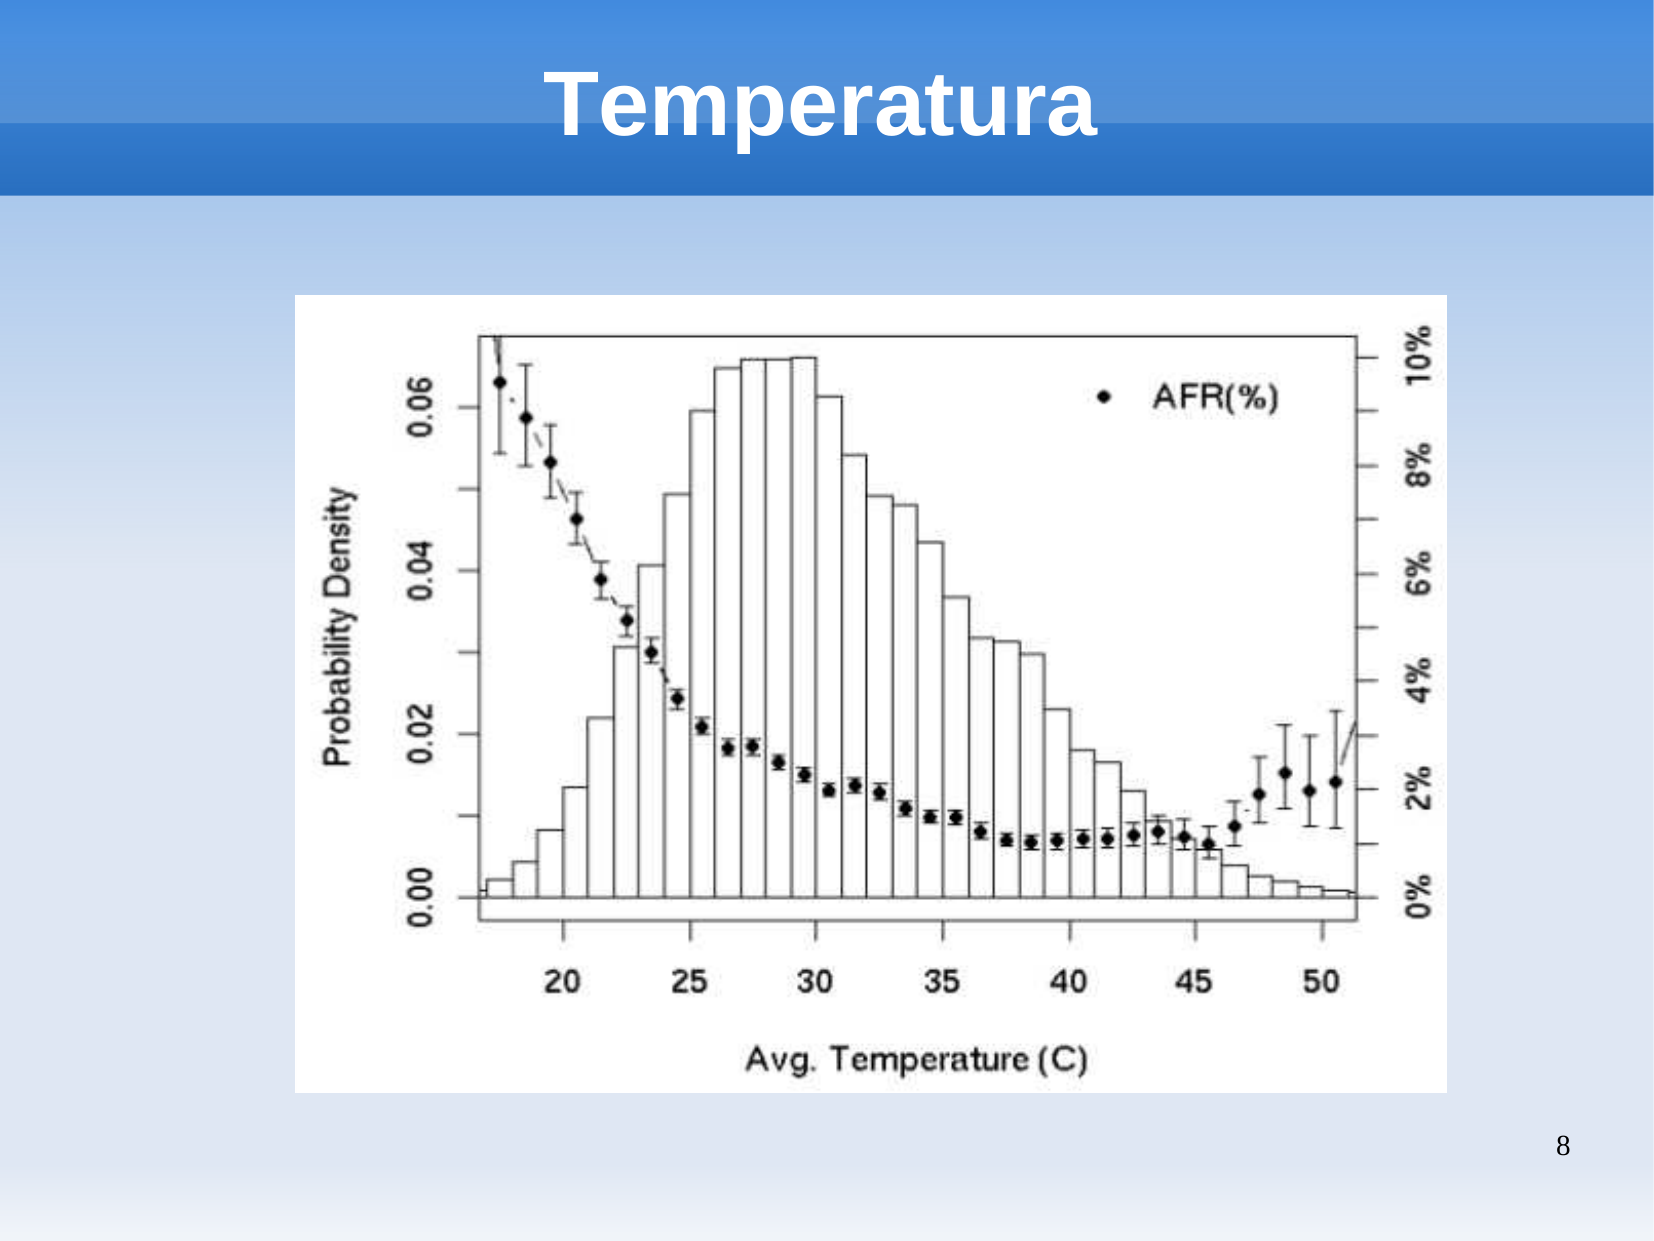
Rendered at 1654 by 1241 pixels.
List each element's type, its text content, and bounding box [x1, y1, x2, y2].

title Temperatura [76, 7, 1565, 200]
picture [0, 0, 1654, 1241]
